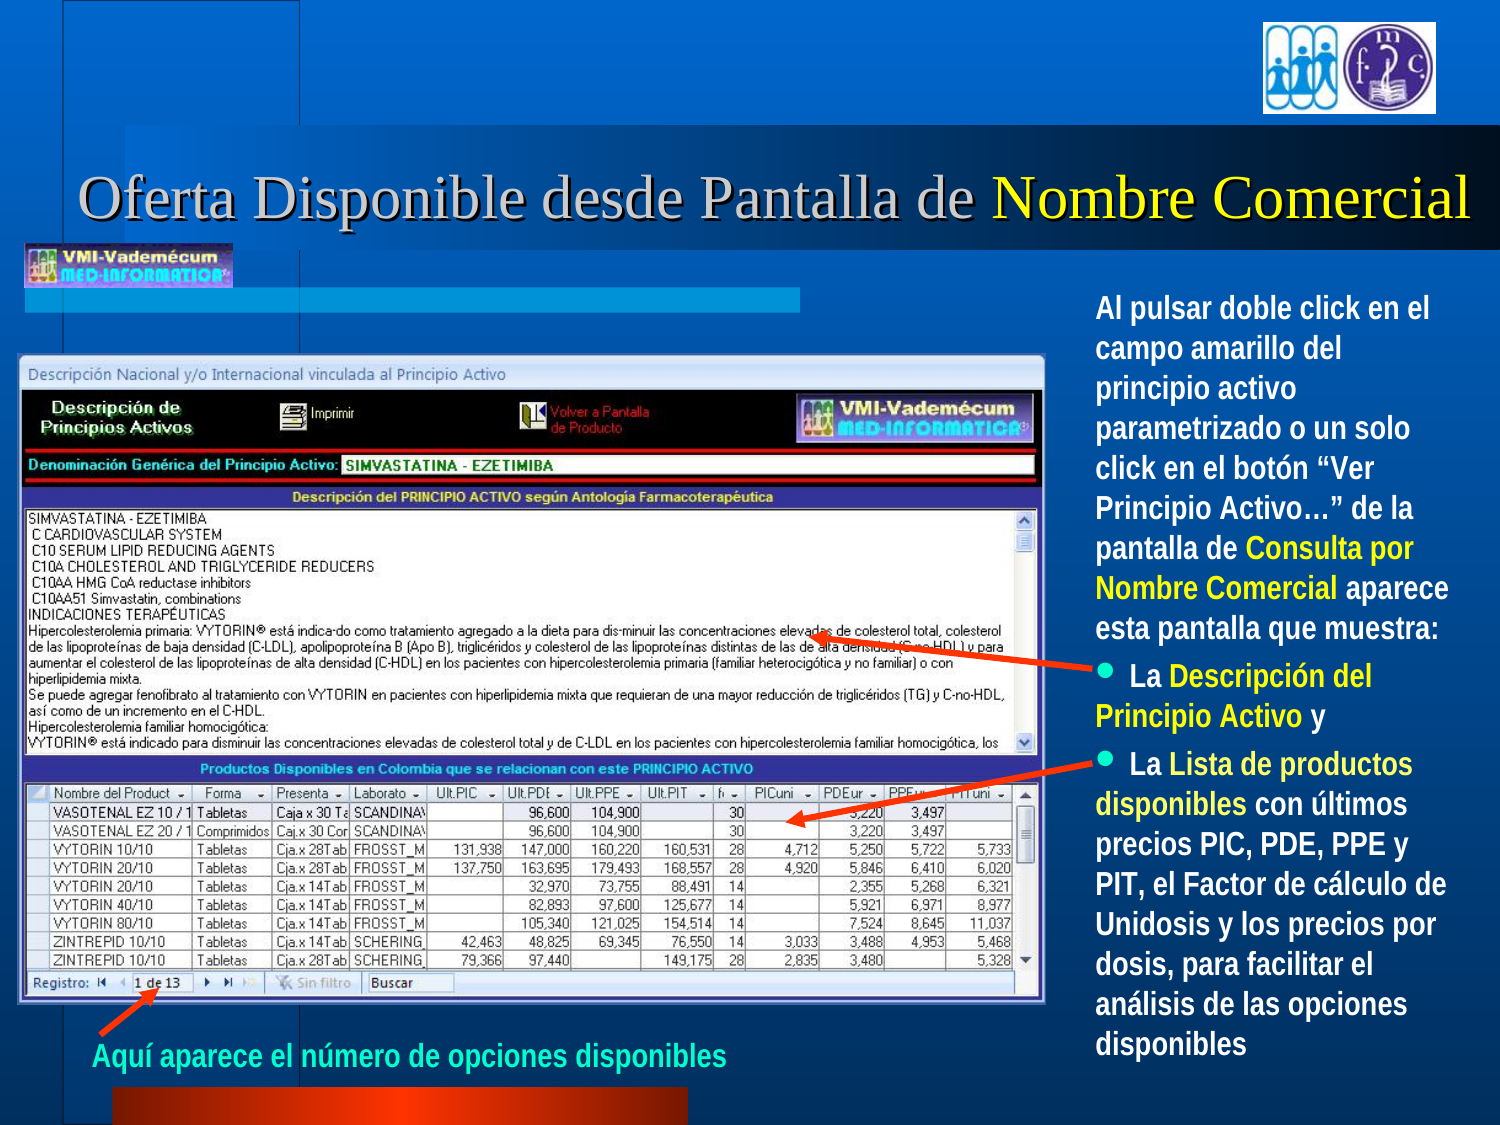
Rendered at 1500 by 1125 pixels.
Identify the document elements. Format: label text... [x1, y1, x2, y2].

chart [17, 353, 1046, 1005]
text_box Al pulsar doble click en el campo amarillo del principio activo parametrizado o un solo click en el botón “Ver Principio Activo…” de la pantalla de Consulta por Nombre Comercial aparece esta pantalla que muestra: La Descripción del Principio Activo y La Lista de productos disponibles con últimos precios PIC, PDE, PPE y PIT, el Factor de cálculo de Unidosis y los precios por dosis, para facilitar el análisis de las opciones disponibles [1080, 278, 1471, 1070]
picture [1263, 22, 1436, 114]
picture [24, 243, 233, 287]
text_box Oferta Disponible desde Pantalla de Nombre Comercial [24, 99, 1488, 288]
text_box Aquí aparece el número de opciones disponibles [76, 1027, 774, 1083]
